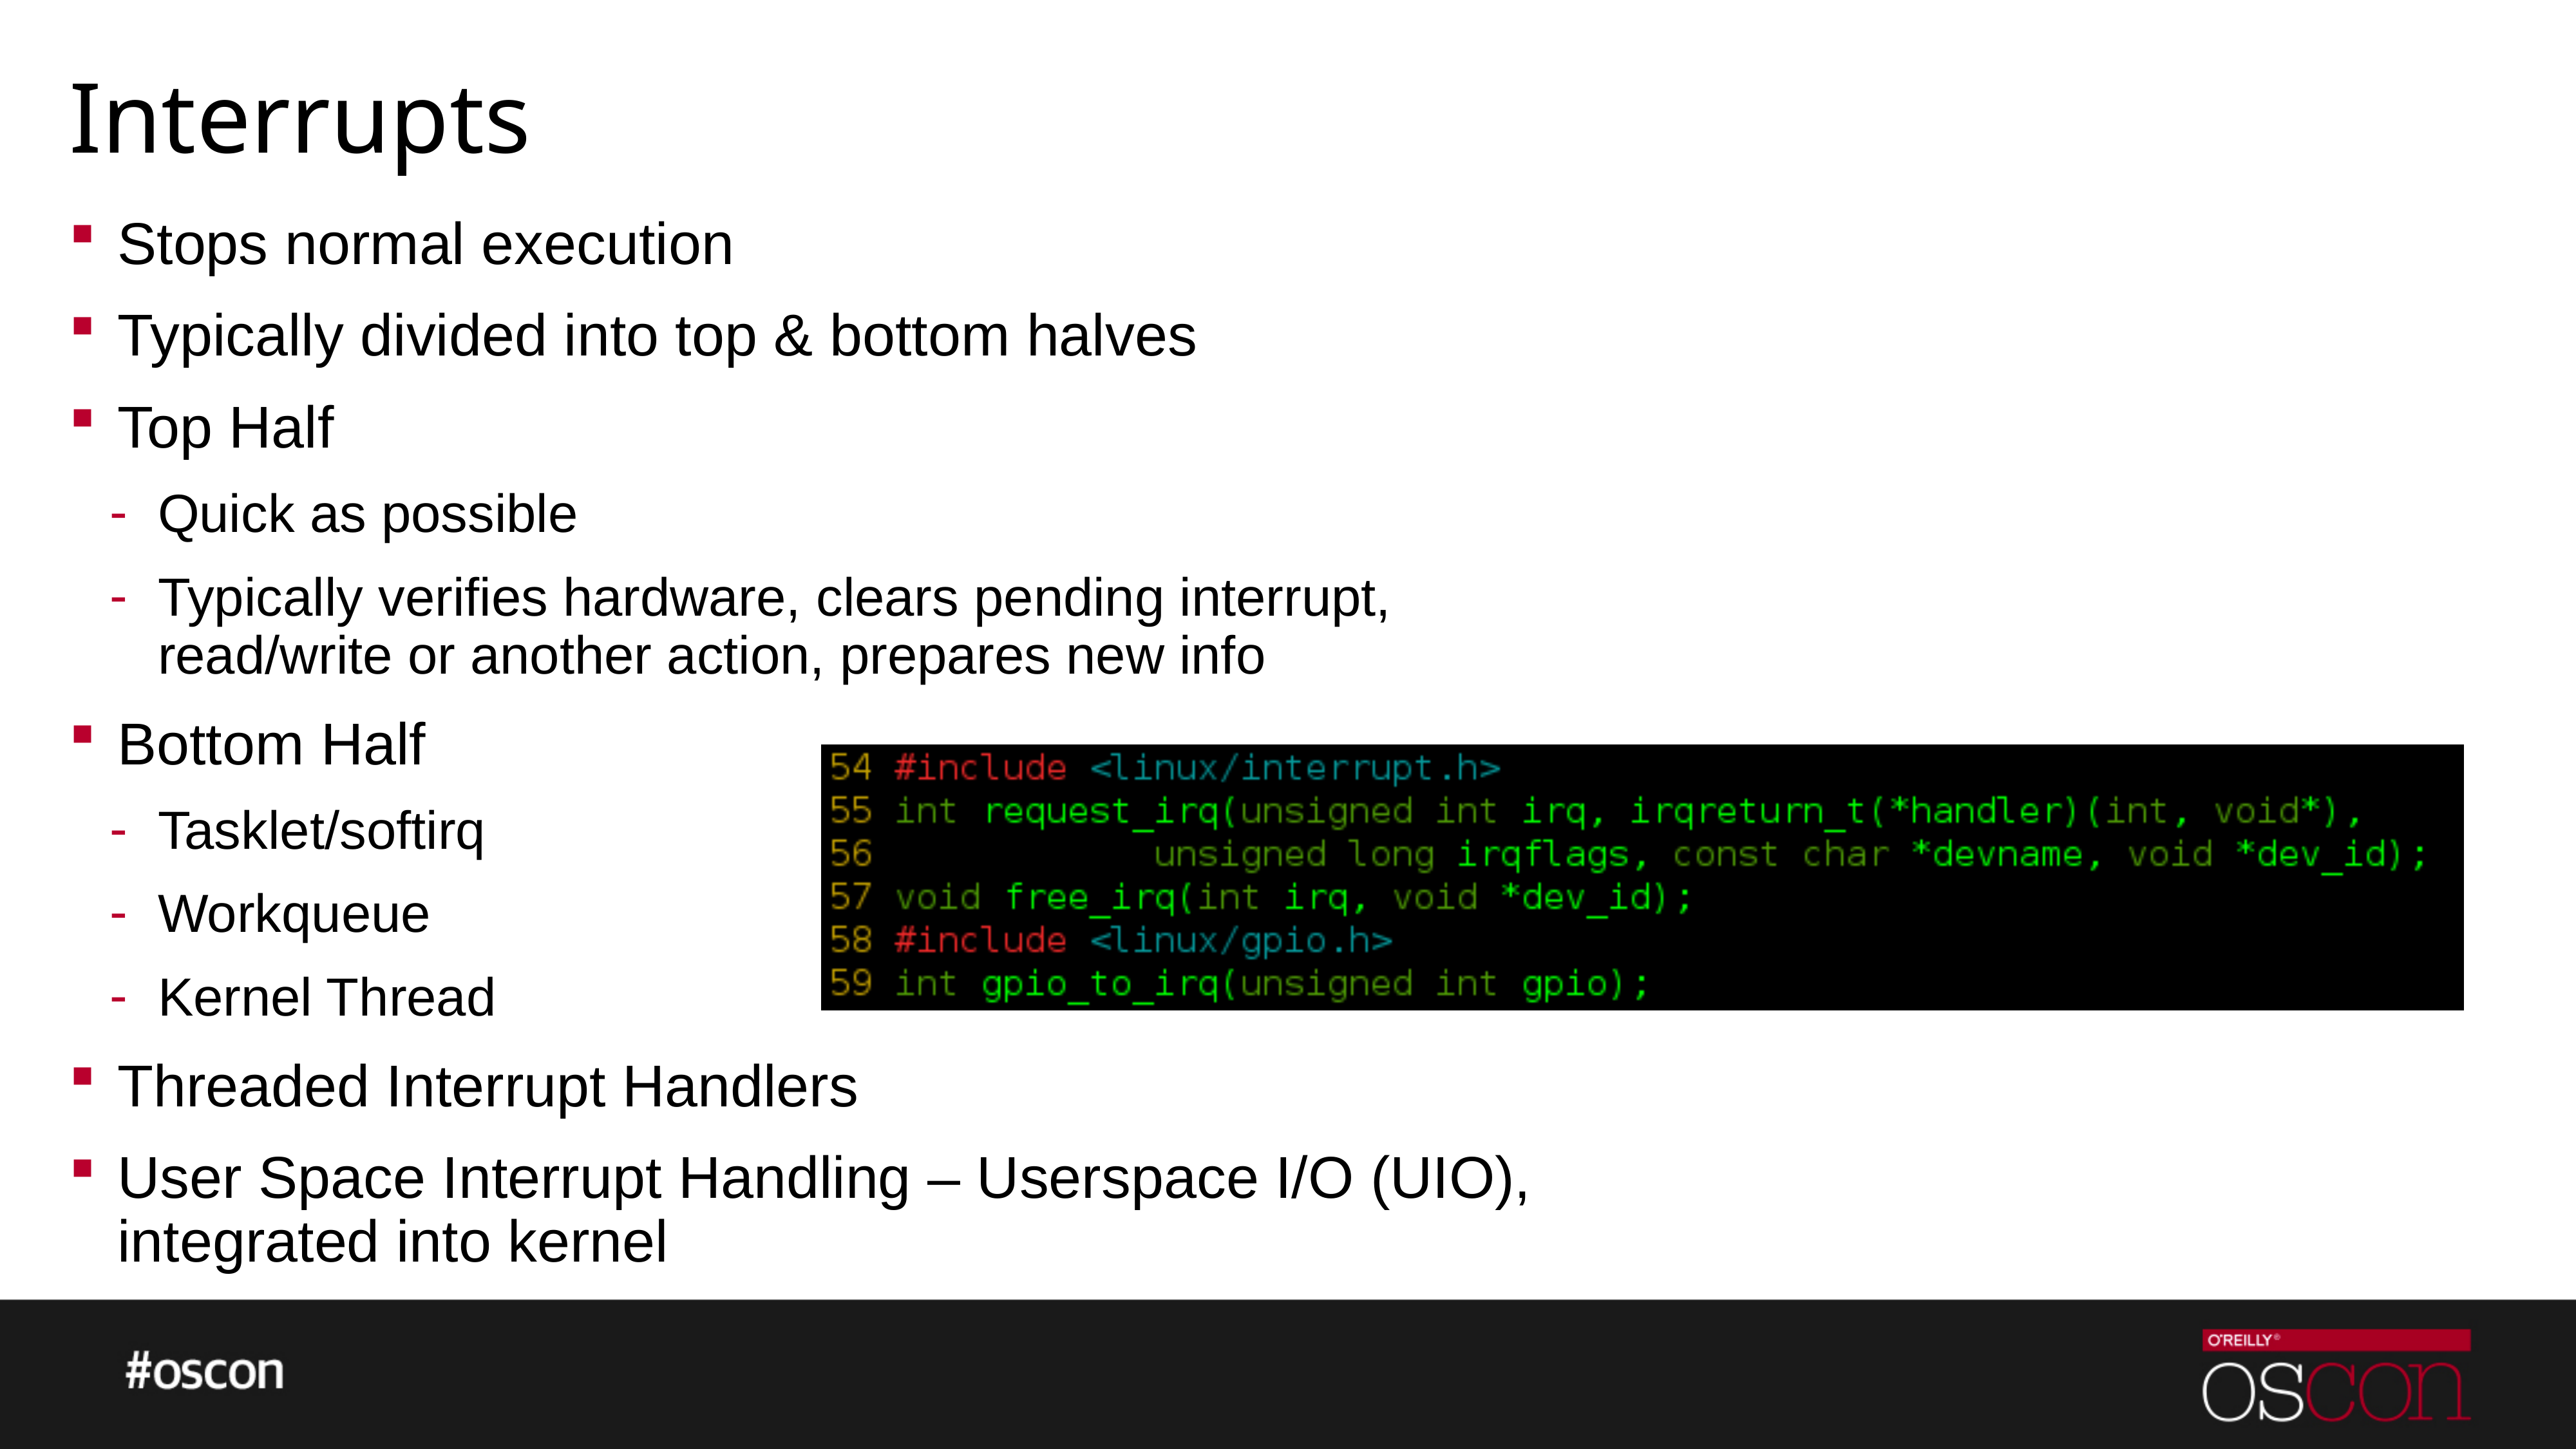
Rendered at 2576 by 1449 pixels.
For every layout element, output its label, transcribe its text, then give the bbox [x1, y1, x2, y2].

title Interrupts [65, 10, 2510, 218]
list Stops normal execution Typically divided into top & bottom halves Top Half Quick as possible Typically verifies hardware, clears pending interrupt, read/write or another action, prepares new info Bottom Half Tasklet/softirq Workqueue Kernel Thread Threaded Interrupt Handlers User Space Interrupt Handling – Userspace I/O (UIO), integrated into kernel [65, 209, 1546, 1449]
picture [0, 0, 2576, 1449]
